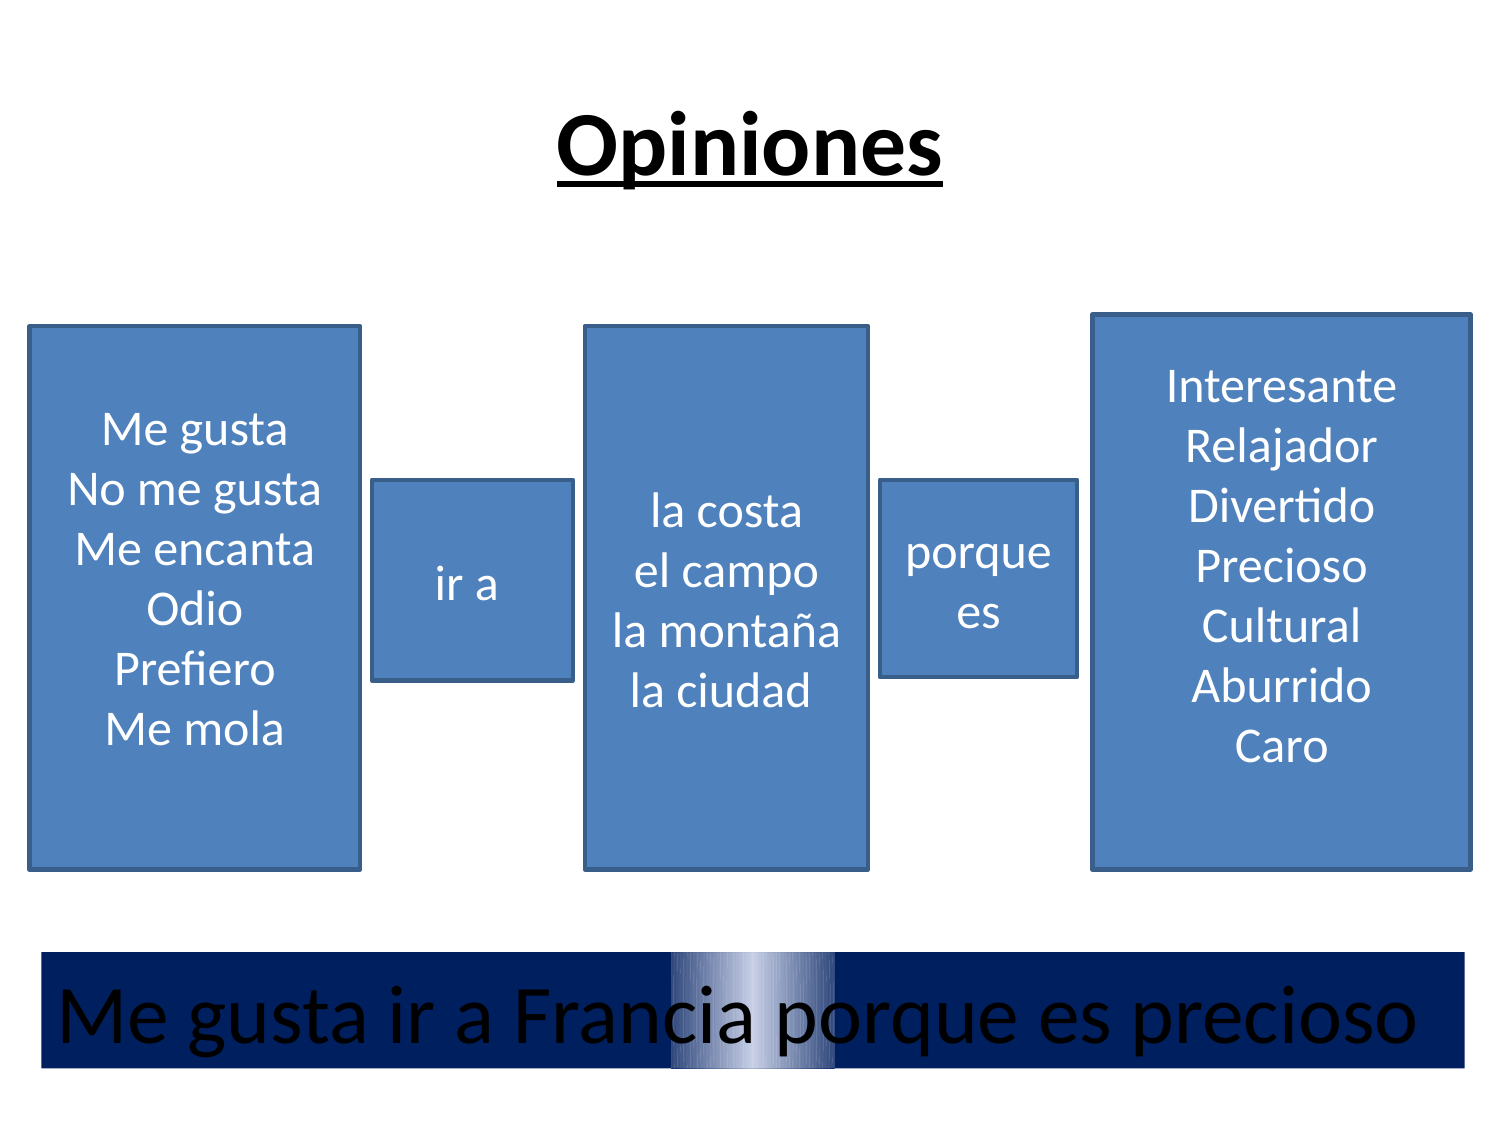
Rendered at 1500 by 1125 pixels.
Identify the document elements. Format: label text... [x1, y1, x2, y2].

title Opiniones [75, 45, 1425, 233]
text_box Interesante Relajador Divertido Precioso Cultural Aburrido Caro [1092, 314, 1471, 870]
text_box porque es [879, 479, 1078, 677]
text_box Me gusta No me gusta Me encanta Odio Prefiero Me mola [29, 326, 361, 870]
text_box ir a [371, 479, 573, 681]
text_box Me gusta ir a Francia porque es precioso [41, 952, 1465, 1069]
text_box la costa el campo la montaña la ciudad [584, 326, 869, 870]
